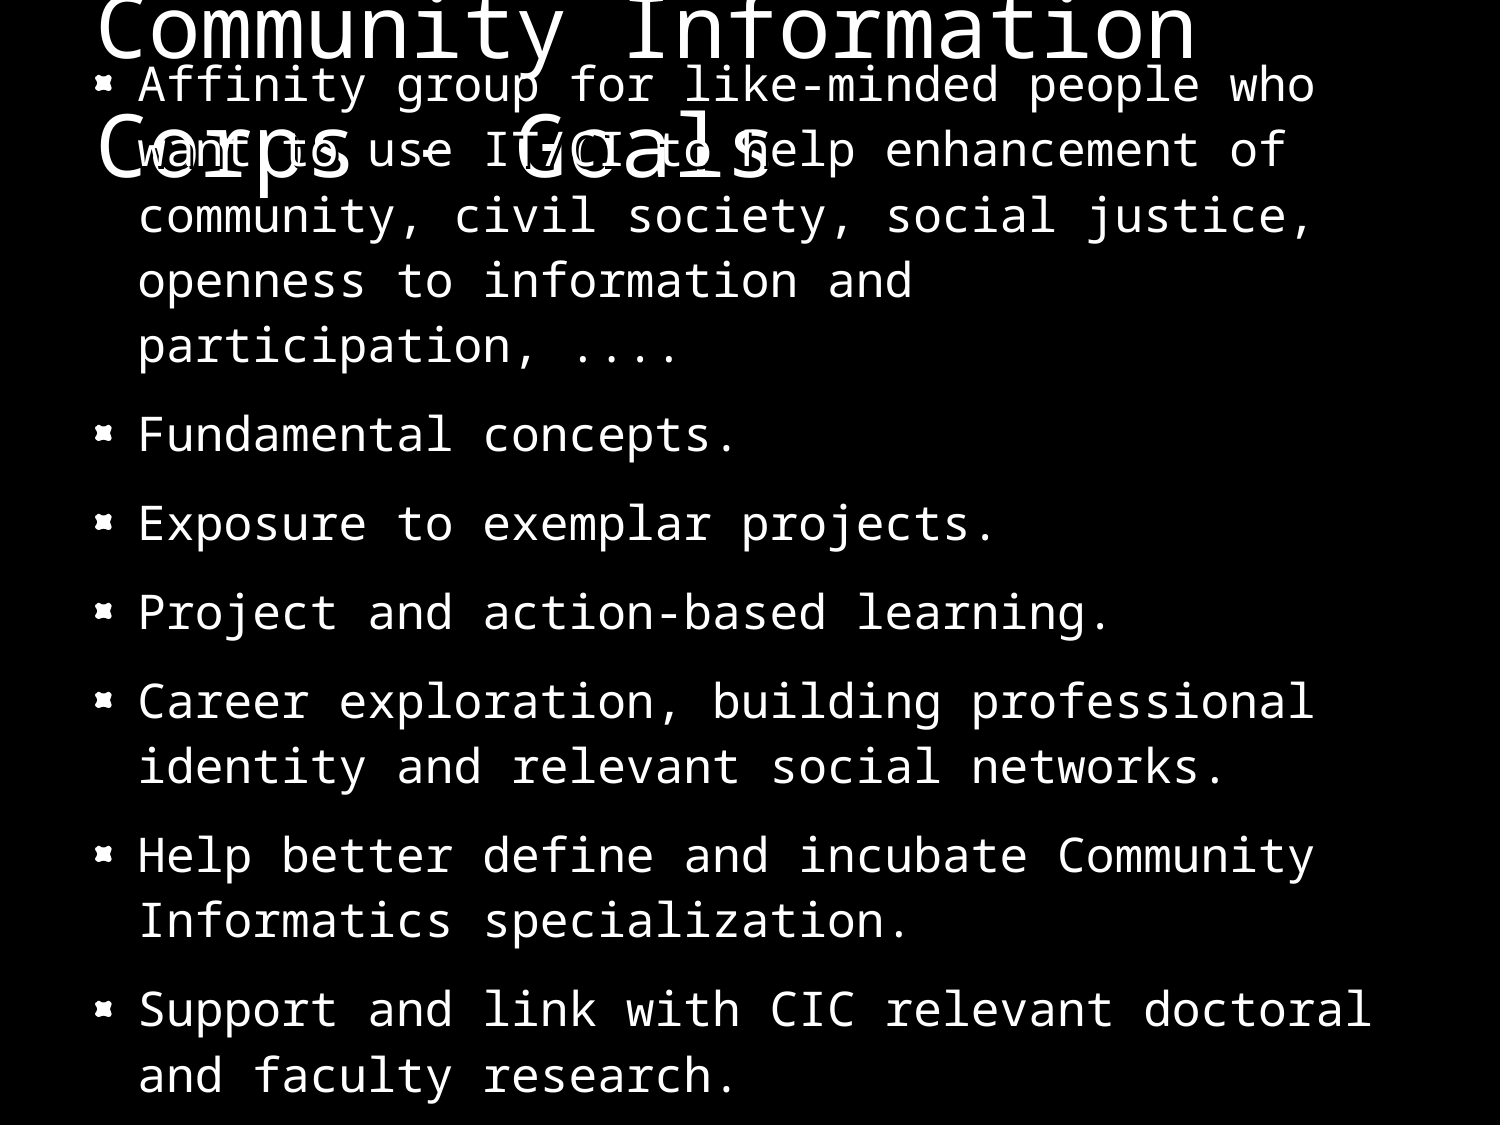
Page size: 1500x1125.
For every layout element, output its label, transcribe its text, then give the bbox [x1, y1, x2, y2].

title Community Information Corps - Goals [90, 0, 1409, 131]
list Affinity group for like-minded people who want to use IT/CI to help enhancement of community, civil society, social justice, openness to information and participation, .... Fundamental concepts. Exposure to exemplar projects. Project and action-based learning. Career exploration, building professional identity and relevant social networks. Help better define and incubate Community Informatics specialization. Support and link with CIC relevant doctoral and faculty research. [90, 131, 1409, 1026]
picture [95, 74, 112, 91]
